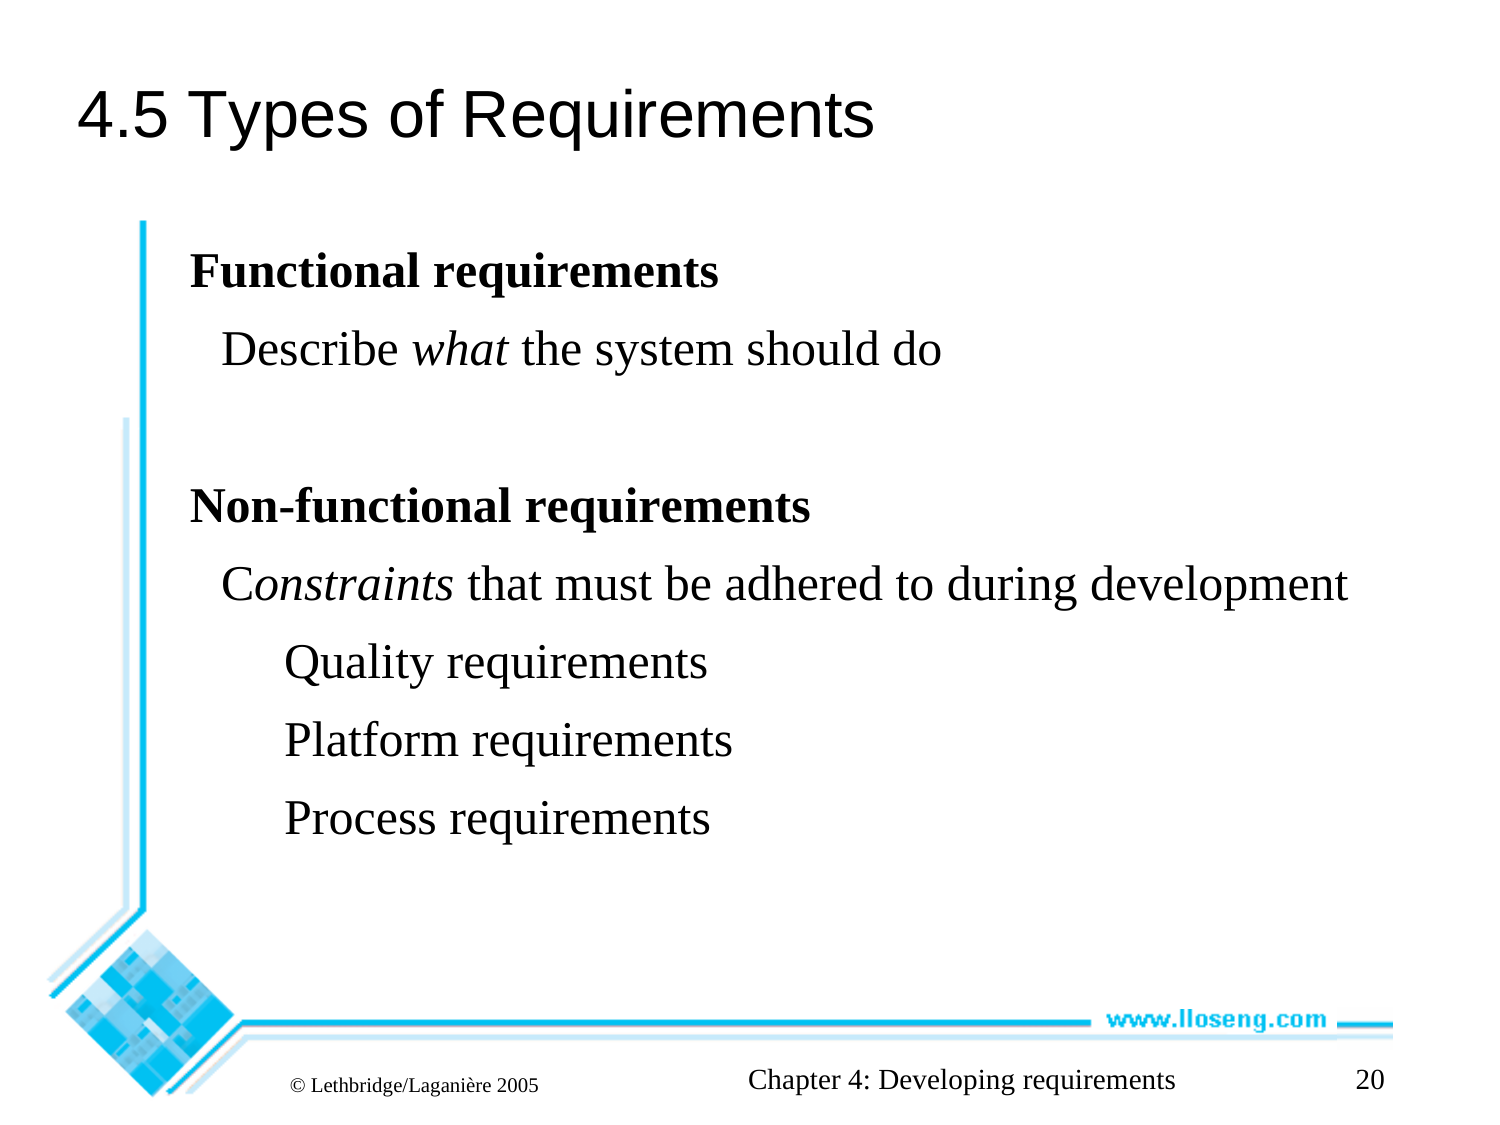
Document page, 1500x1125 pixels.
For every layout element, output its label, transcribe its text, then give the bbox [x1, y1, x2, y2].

title 4.5 Types of Requirements [62, 37, 1413, 188]
text_box © Lethbridge/Laganière 2005 [275, 1062, 601, 1125]
list Functional requirements Describe what the system should do Non-functional requirements Constraints that must be adhered to during development Quality requirements Platform requirements Process requirements [174, 224, 1413, 1013]
picture [35, 209, 1393, 1099]
text_box <number> [1325, 1050, 1401, 1125]
text_box Chapter 4: Developing requirements [624, 1050, 1300, 1125]
